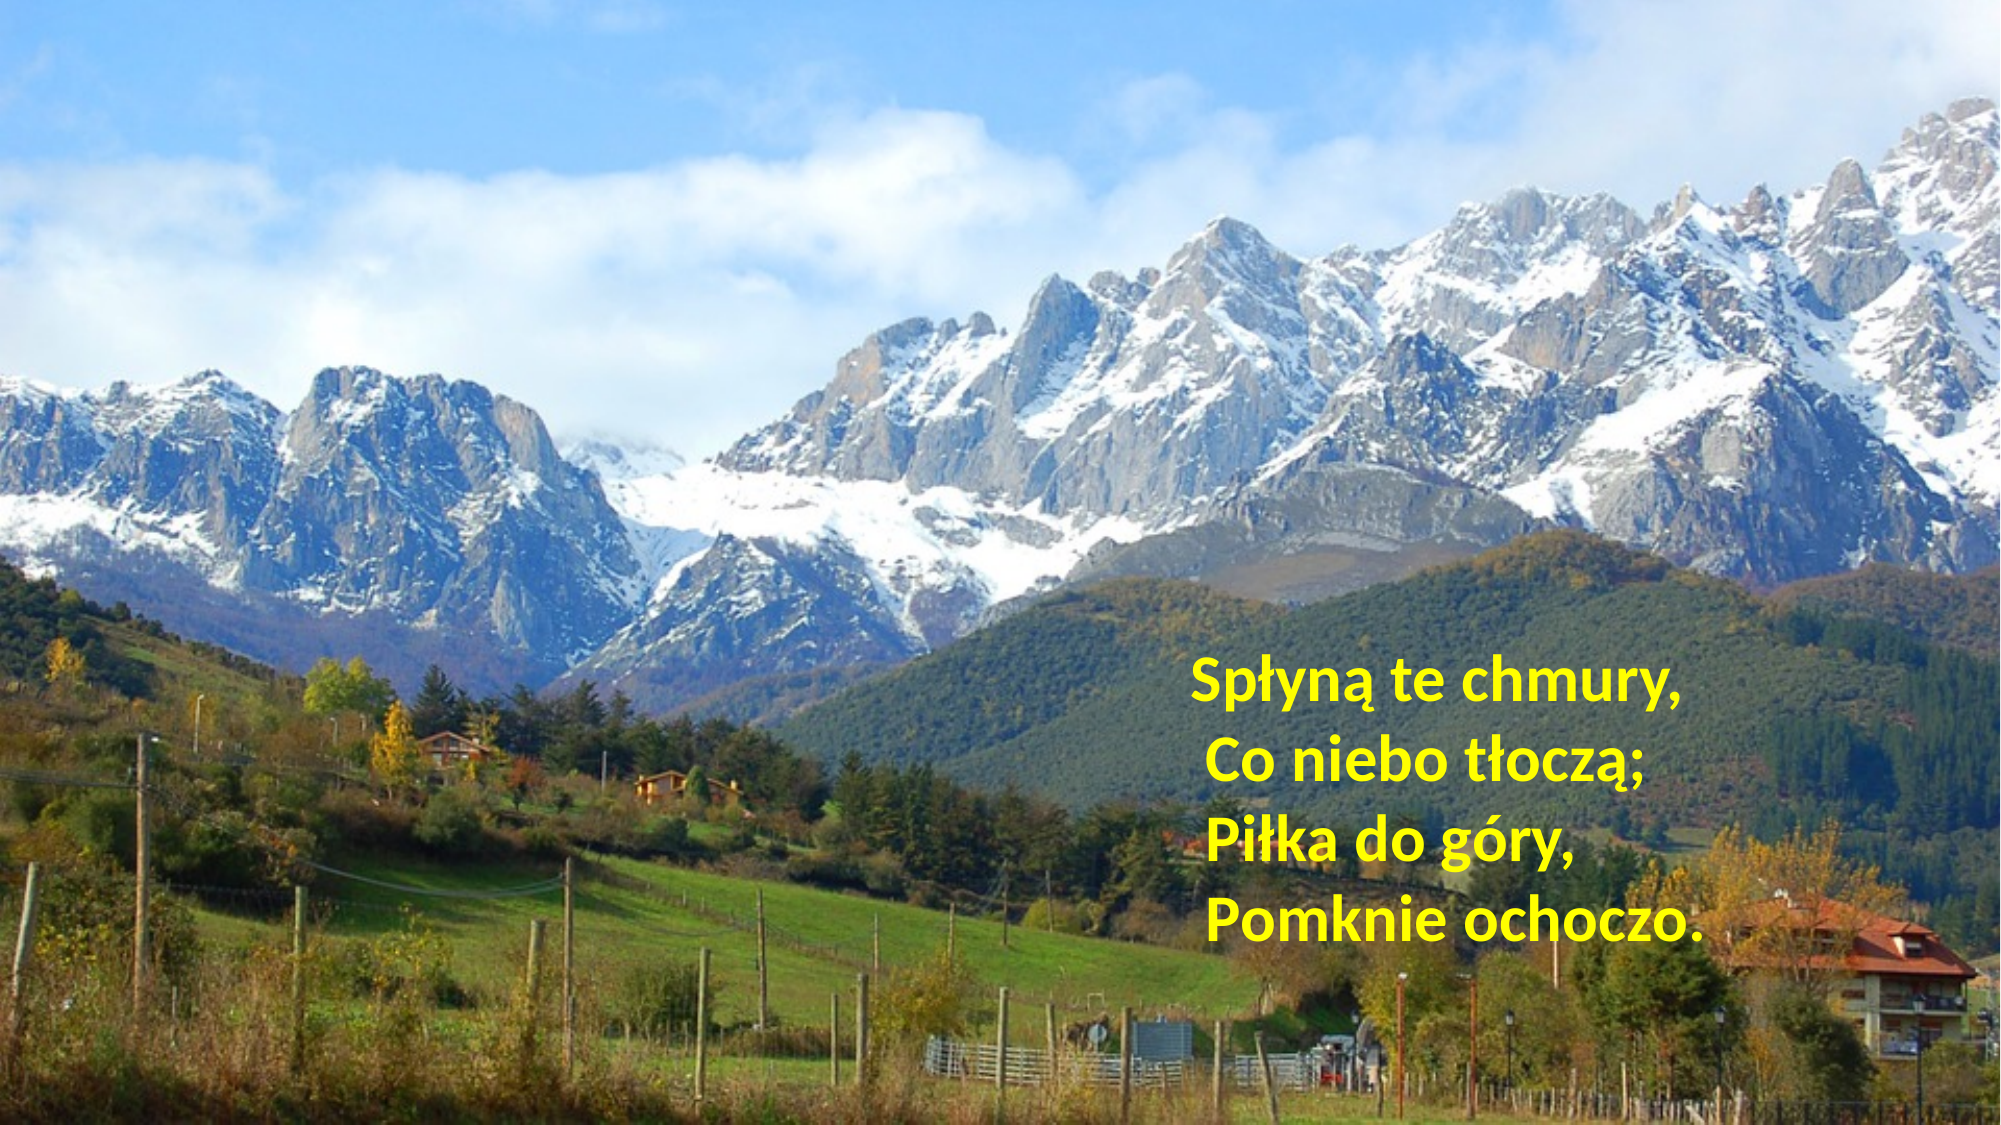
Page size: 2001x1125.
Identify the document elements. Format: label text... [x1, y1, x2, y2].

text_box Spły­ną te chmu­ry, Co nie­bo tło­czą; Pił­ka do góry, Po­mknie ocho­czo. [1175, 627, 1816, 1012]
picture [0, 0, 2000, 1125]
